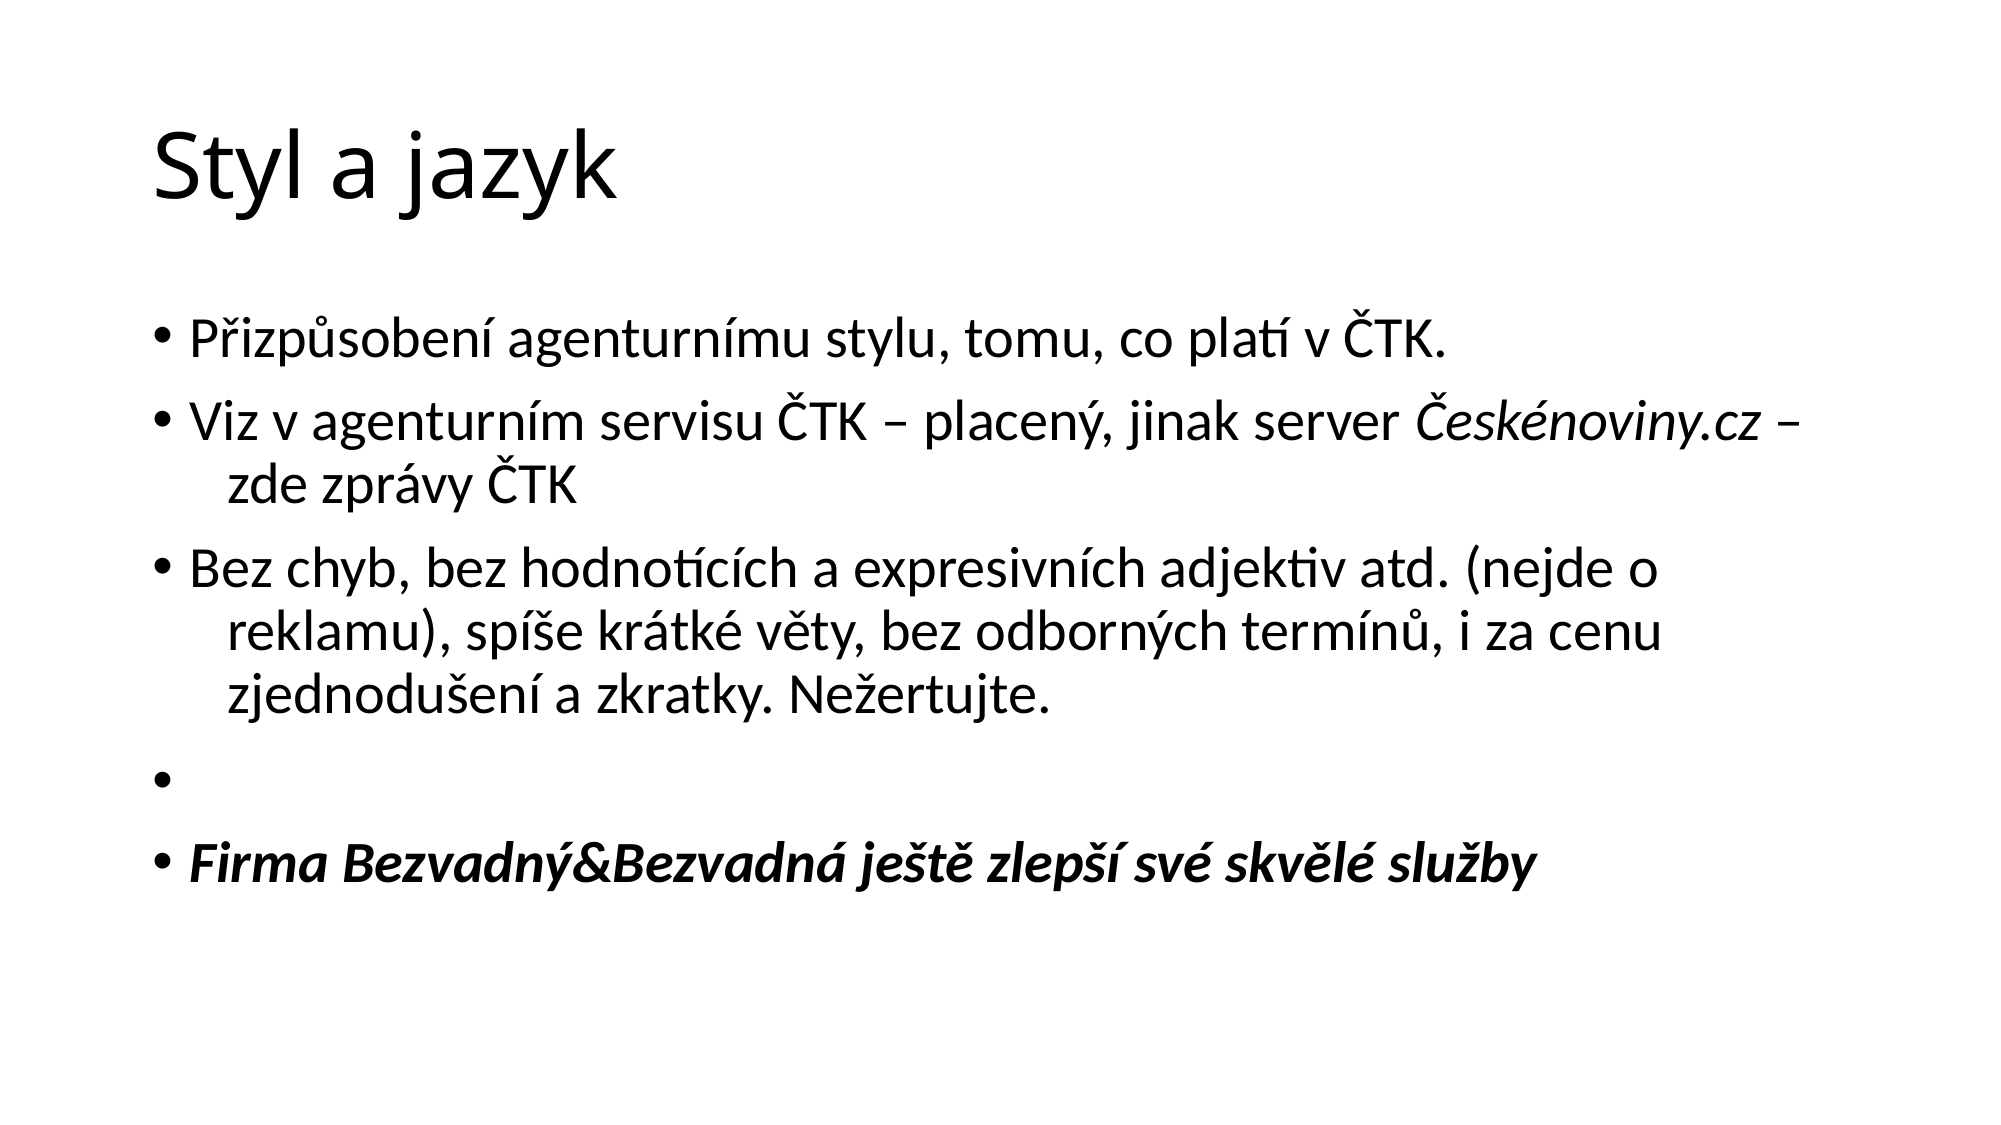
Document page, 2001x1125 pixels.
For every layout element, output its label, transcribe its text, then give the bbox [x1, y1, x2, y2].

list Přizpůsobení agenturnímu stylu, tomu, co platí v ČTK. Viz v agenturním servisu ČTK – placený, jinak server Českénoviny.cz – zde zprávy ČTK Bez chyb, bez hodnotících a expresivních adjektiv atd. (nejde o reklamu), spíše krátké věty, bez odborných termínů, i za cenu zjednodušení a zkratky. Nežertujte. Firma Bezvadný&Bezvadná ještě zlepší své skvělé služby [137, 299, 1863, 1014]
title Styl a jazyk [137, 59, 1863, 278]
